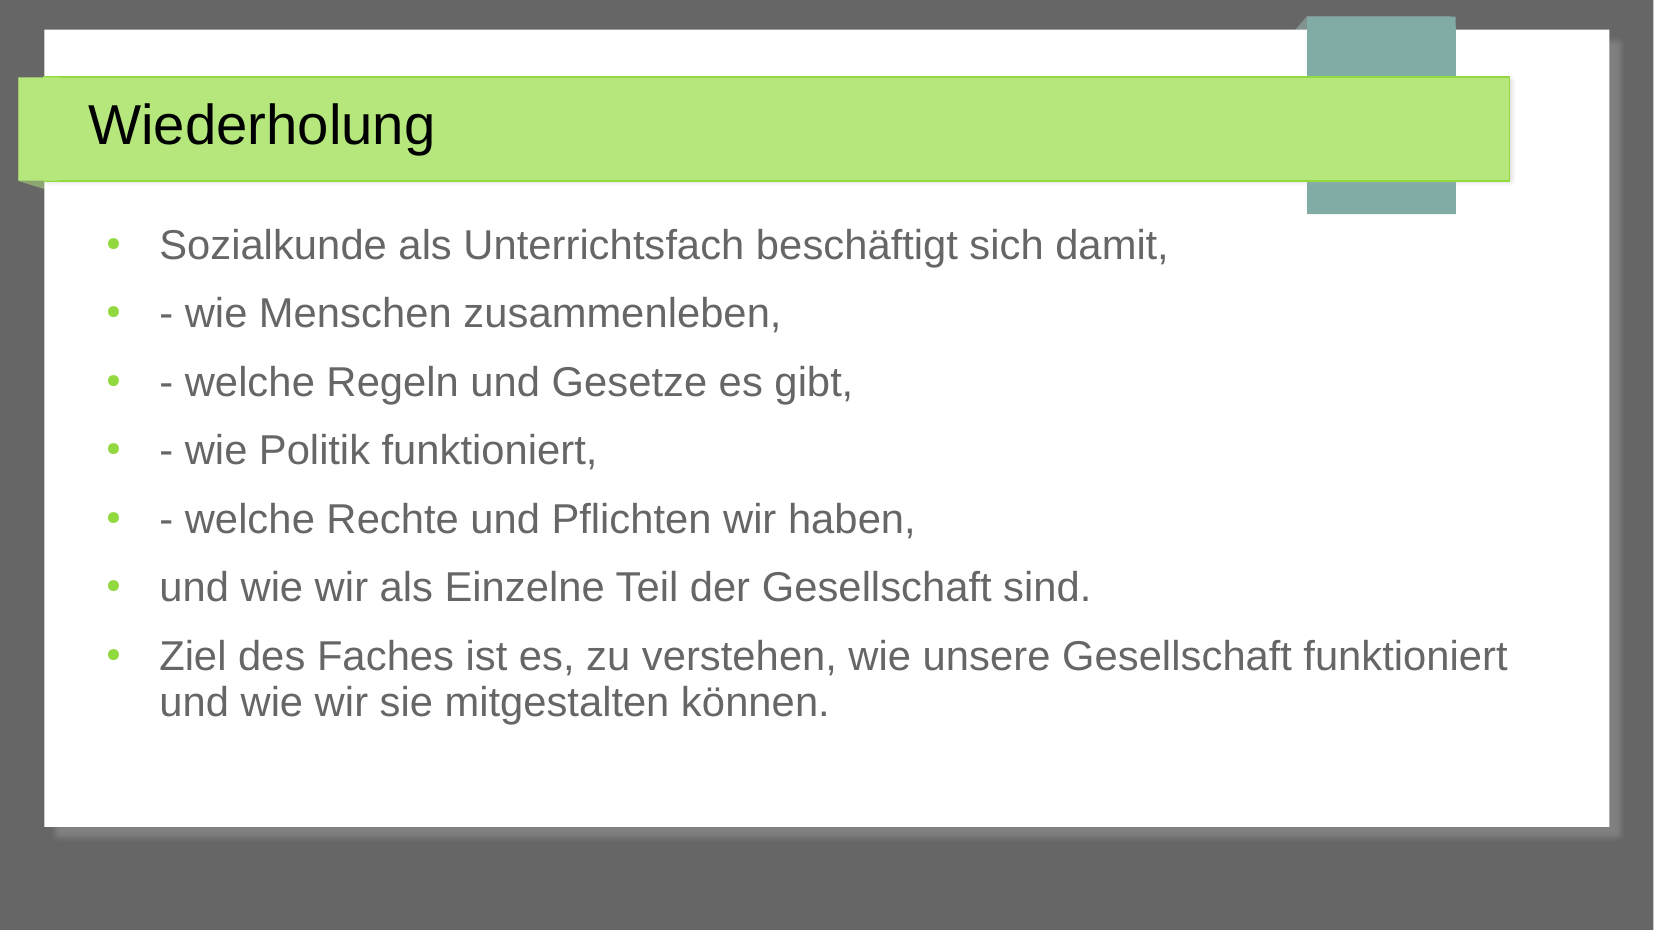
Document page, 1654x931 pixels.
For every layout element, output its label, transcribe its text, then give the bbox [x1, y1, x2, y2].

list Sozialkunde als Unterrichtsfach beschäftigt sich damit, - wie Menschen zusammenleben, - welche Regeln und Gesetze es gibt, - wie Politik funktioniert, - welche Rechte und Pflichten wir haben, und wie wir als Einzelne Teil der Gesellschaft sind. Ziel des Faches ist es, zu verstehen, wie unsere Gesellschaft funktioniert und wie wir sie mitgestalten können. [88, 221, 1565, 813]
title Wiederholung [88, 73, 1506, 178]
